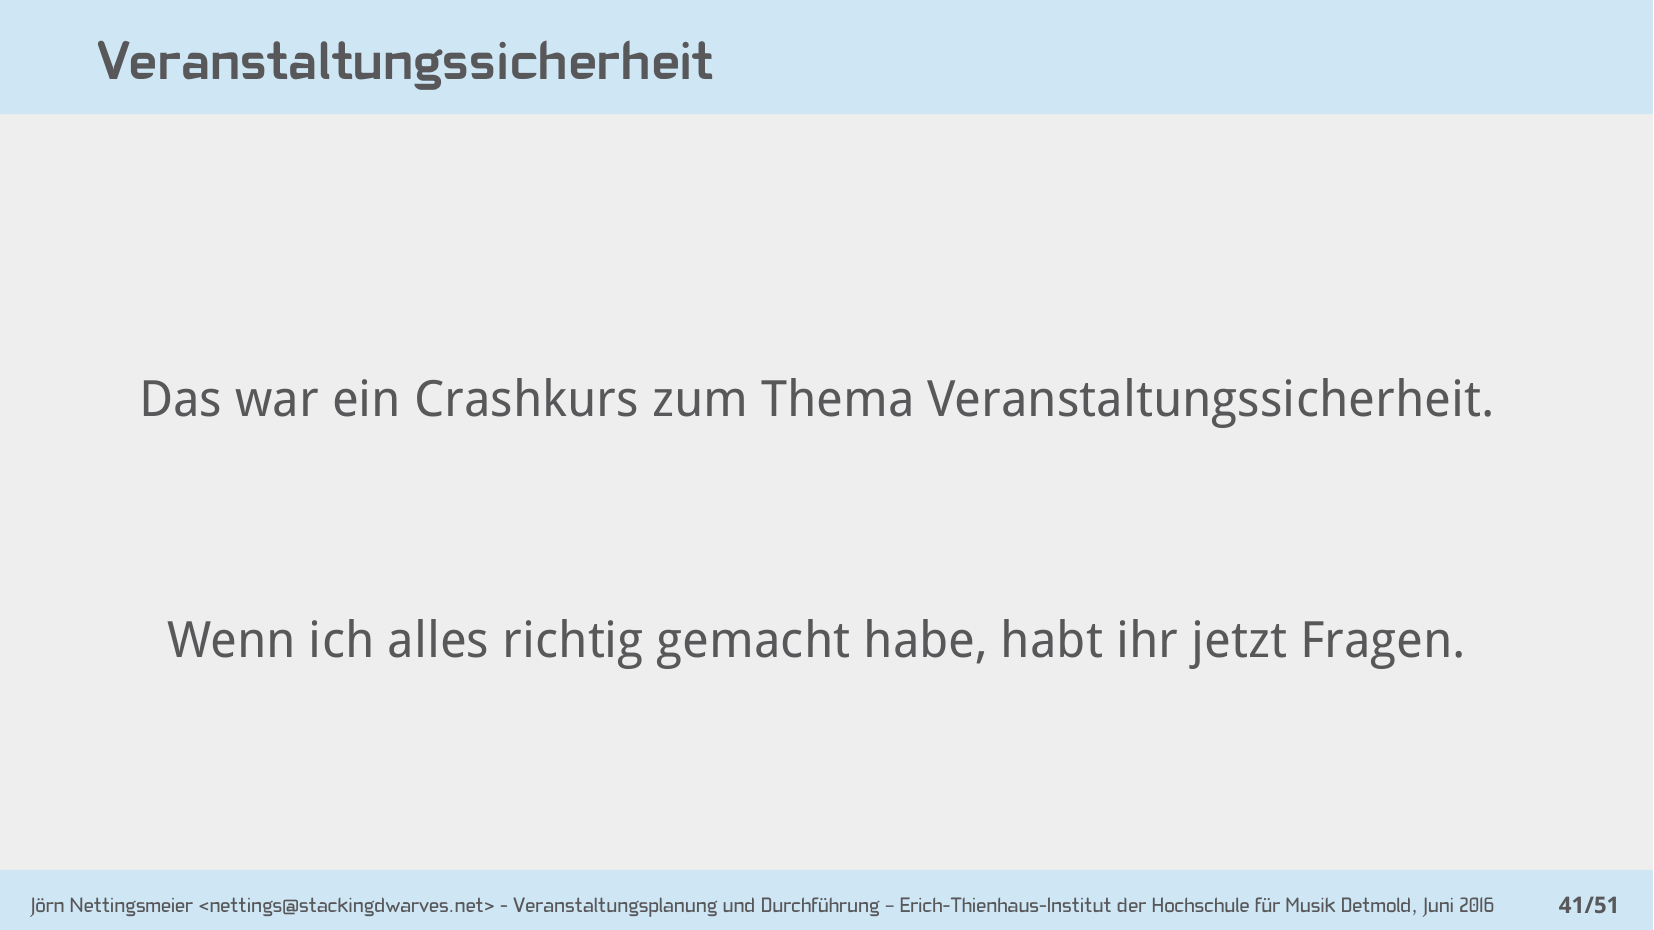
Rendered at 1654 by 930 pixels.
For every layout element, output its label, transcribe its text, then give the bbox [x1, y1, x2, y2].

title Veranstaltungssicherheit [97, 0, 1537, 137]
list Das war ein Crashkurs zum Thema Veranstaltungssicherheit. Wenn ich alles richtig gemacht habe, habt ihr jetzt Fragen. [58, 370, 1576, 876]
